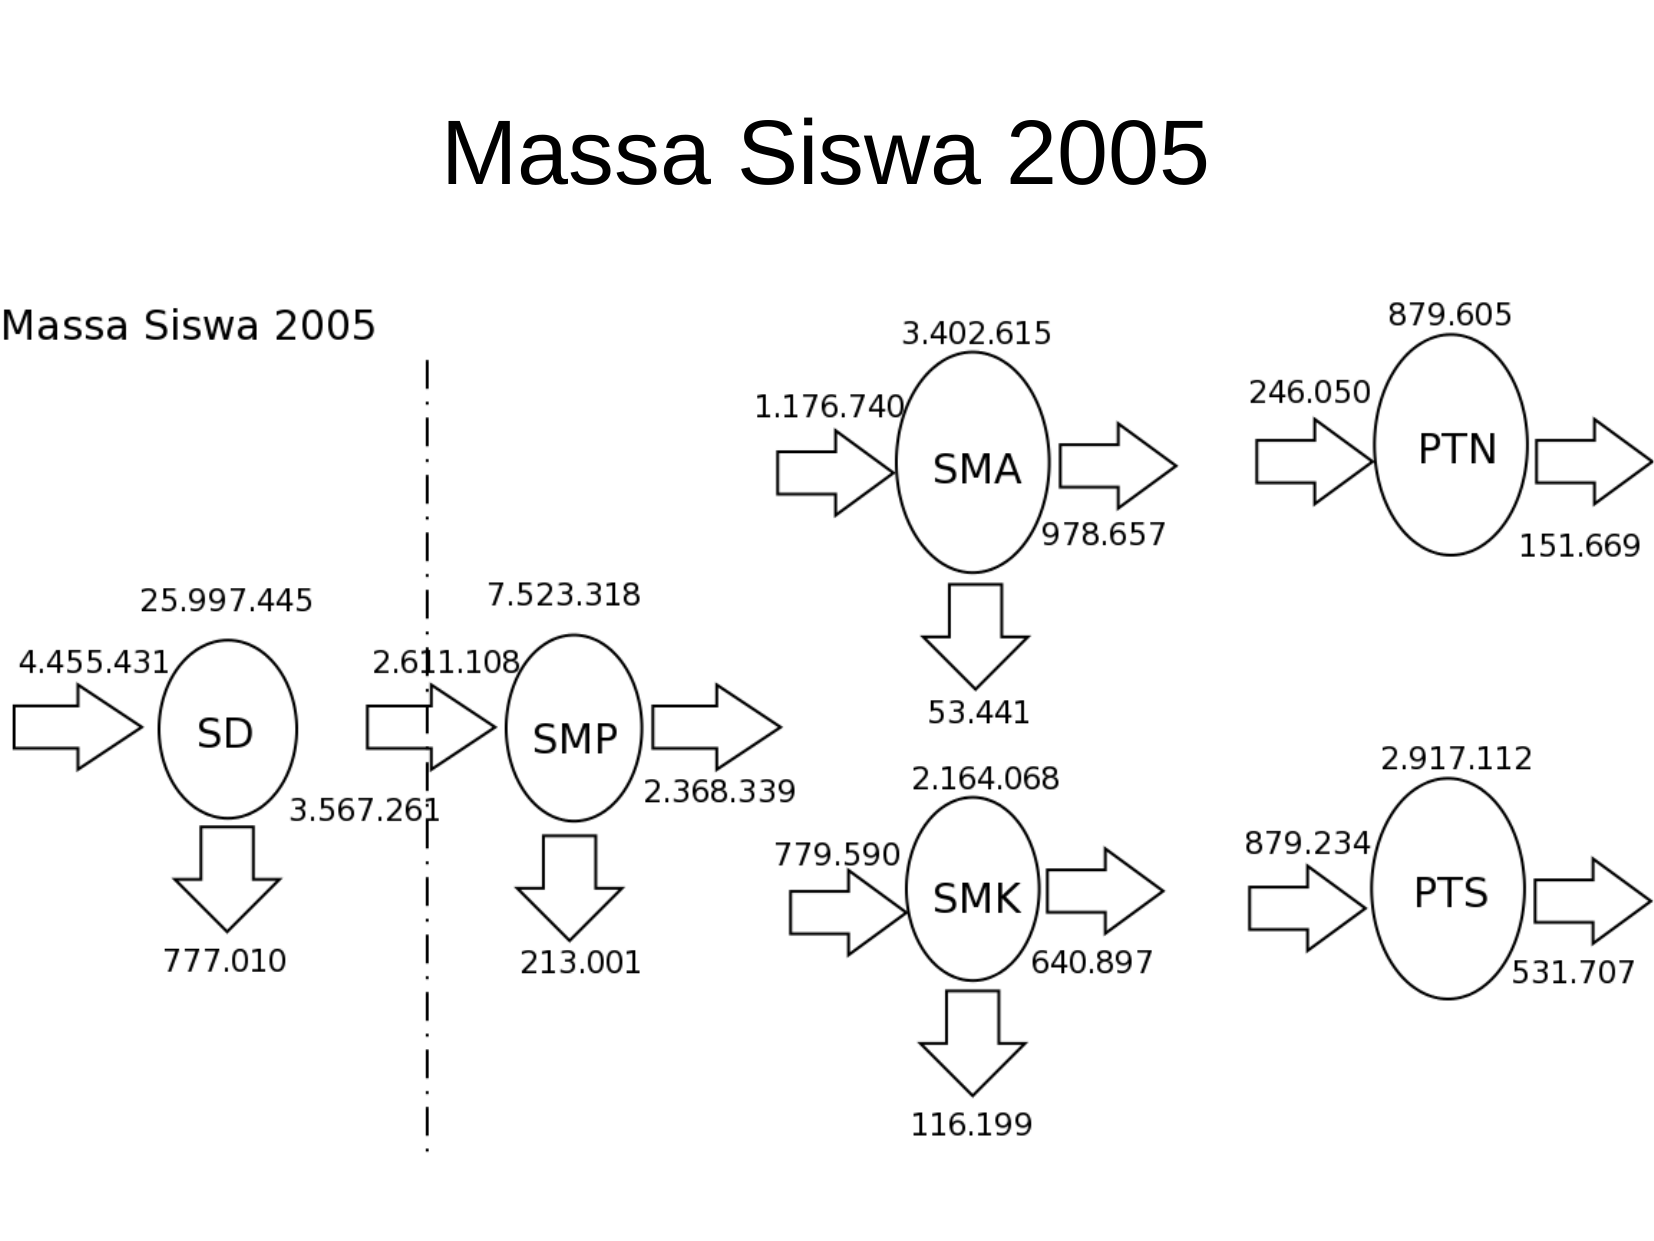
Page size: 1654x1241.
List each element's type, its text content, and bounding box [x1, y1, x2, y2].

title Massa Siswa 2005 [82, 56, 1571, 250]
picture [0, 294, 1654, 1163]
